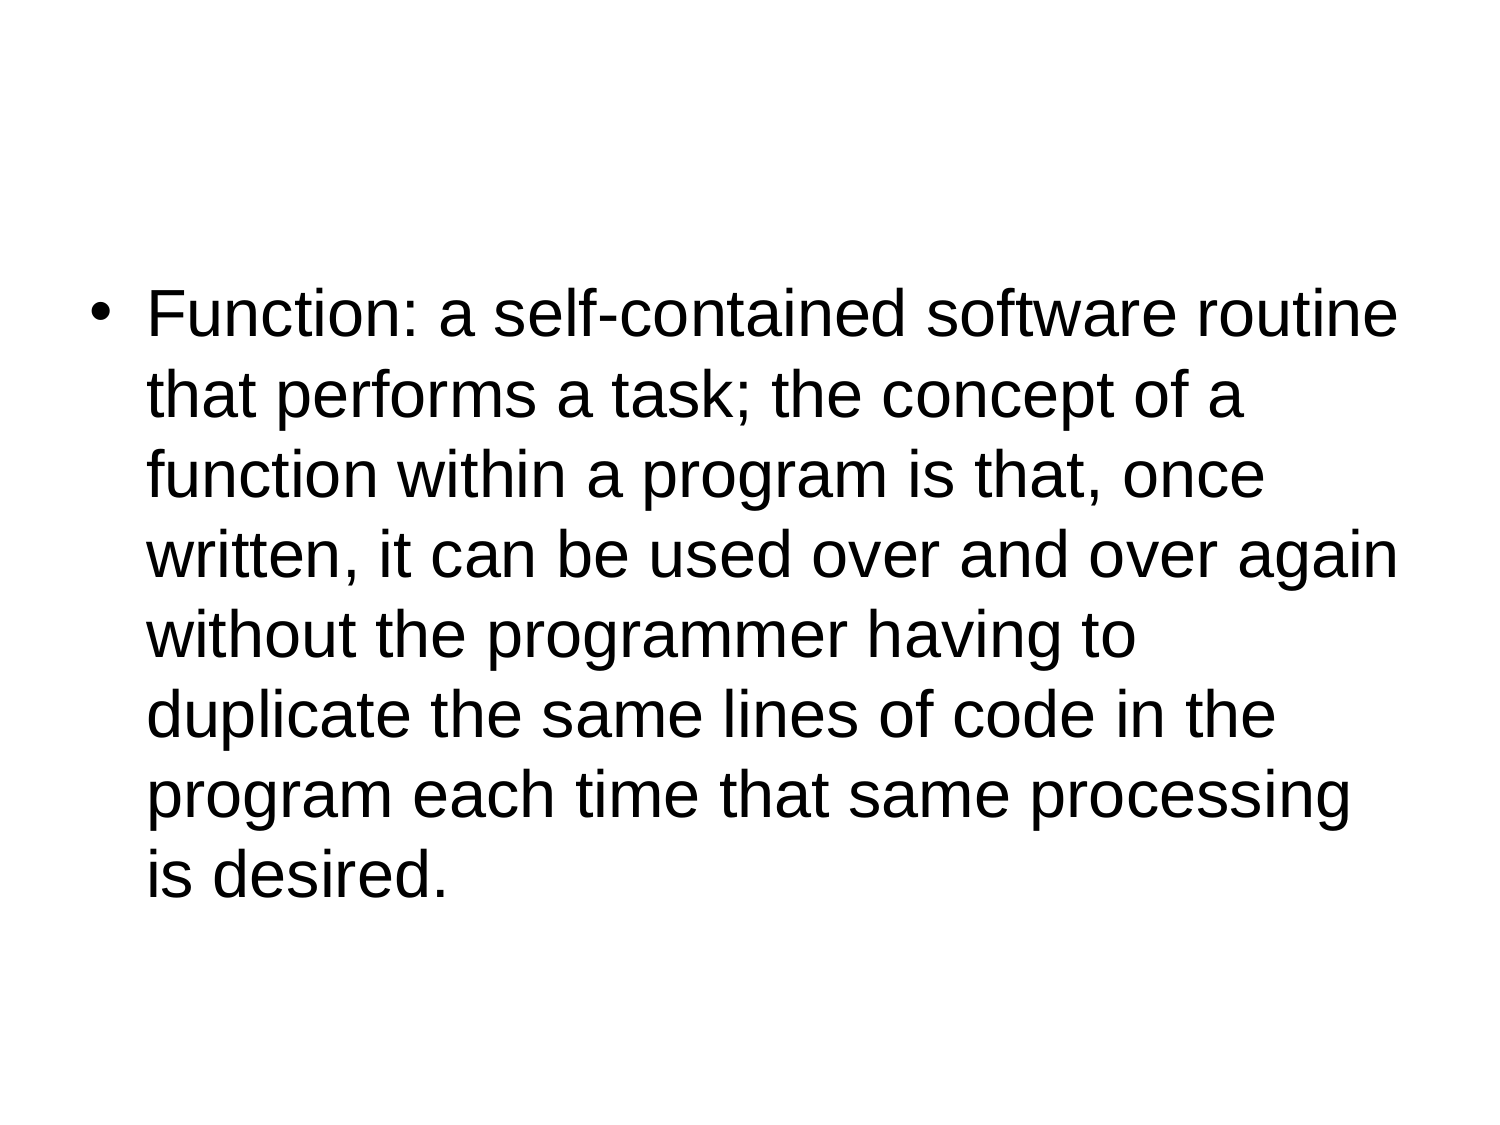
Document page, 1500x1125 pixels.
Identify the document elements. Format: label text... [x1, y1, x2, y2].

list Function: a self-contained software routine that performs a task; the concept of a function within a program is that, once written, it can be used over and over again without the programmer having to duplicate the same lines of code in the program each time that same processing is desired. [75, 262, 1426, 1005]
